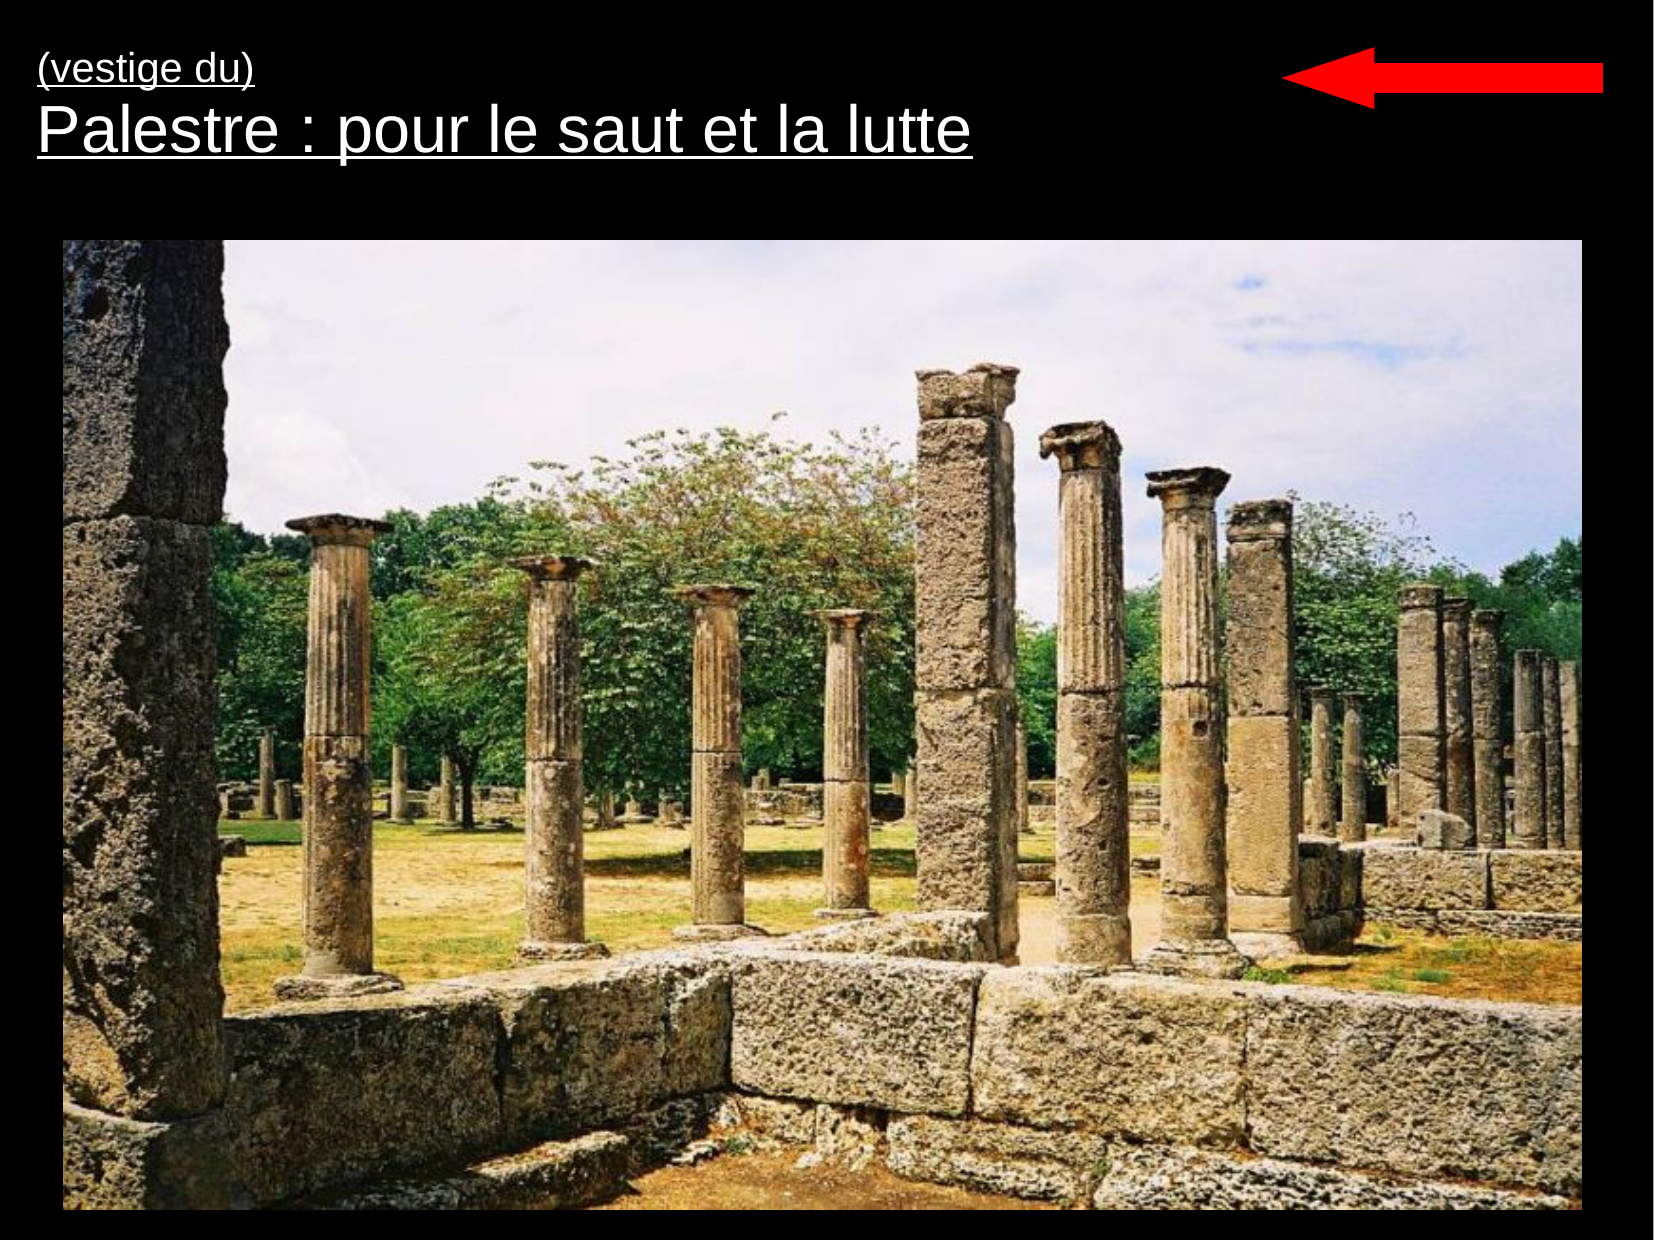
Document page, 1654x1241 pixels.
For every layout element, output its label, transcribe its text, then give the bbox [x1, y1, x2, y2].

text_box (vestige du) Palestre : pour le saut et la lutte [21, 37, 1354, 174]
picture [63, 240, 1582, 1210]
